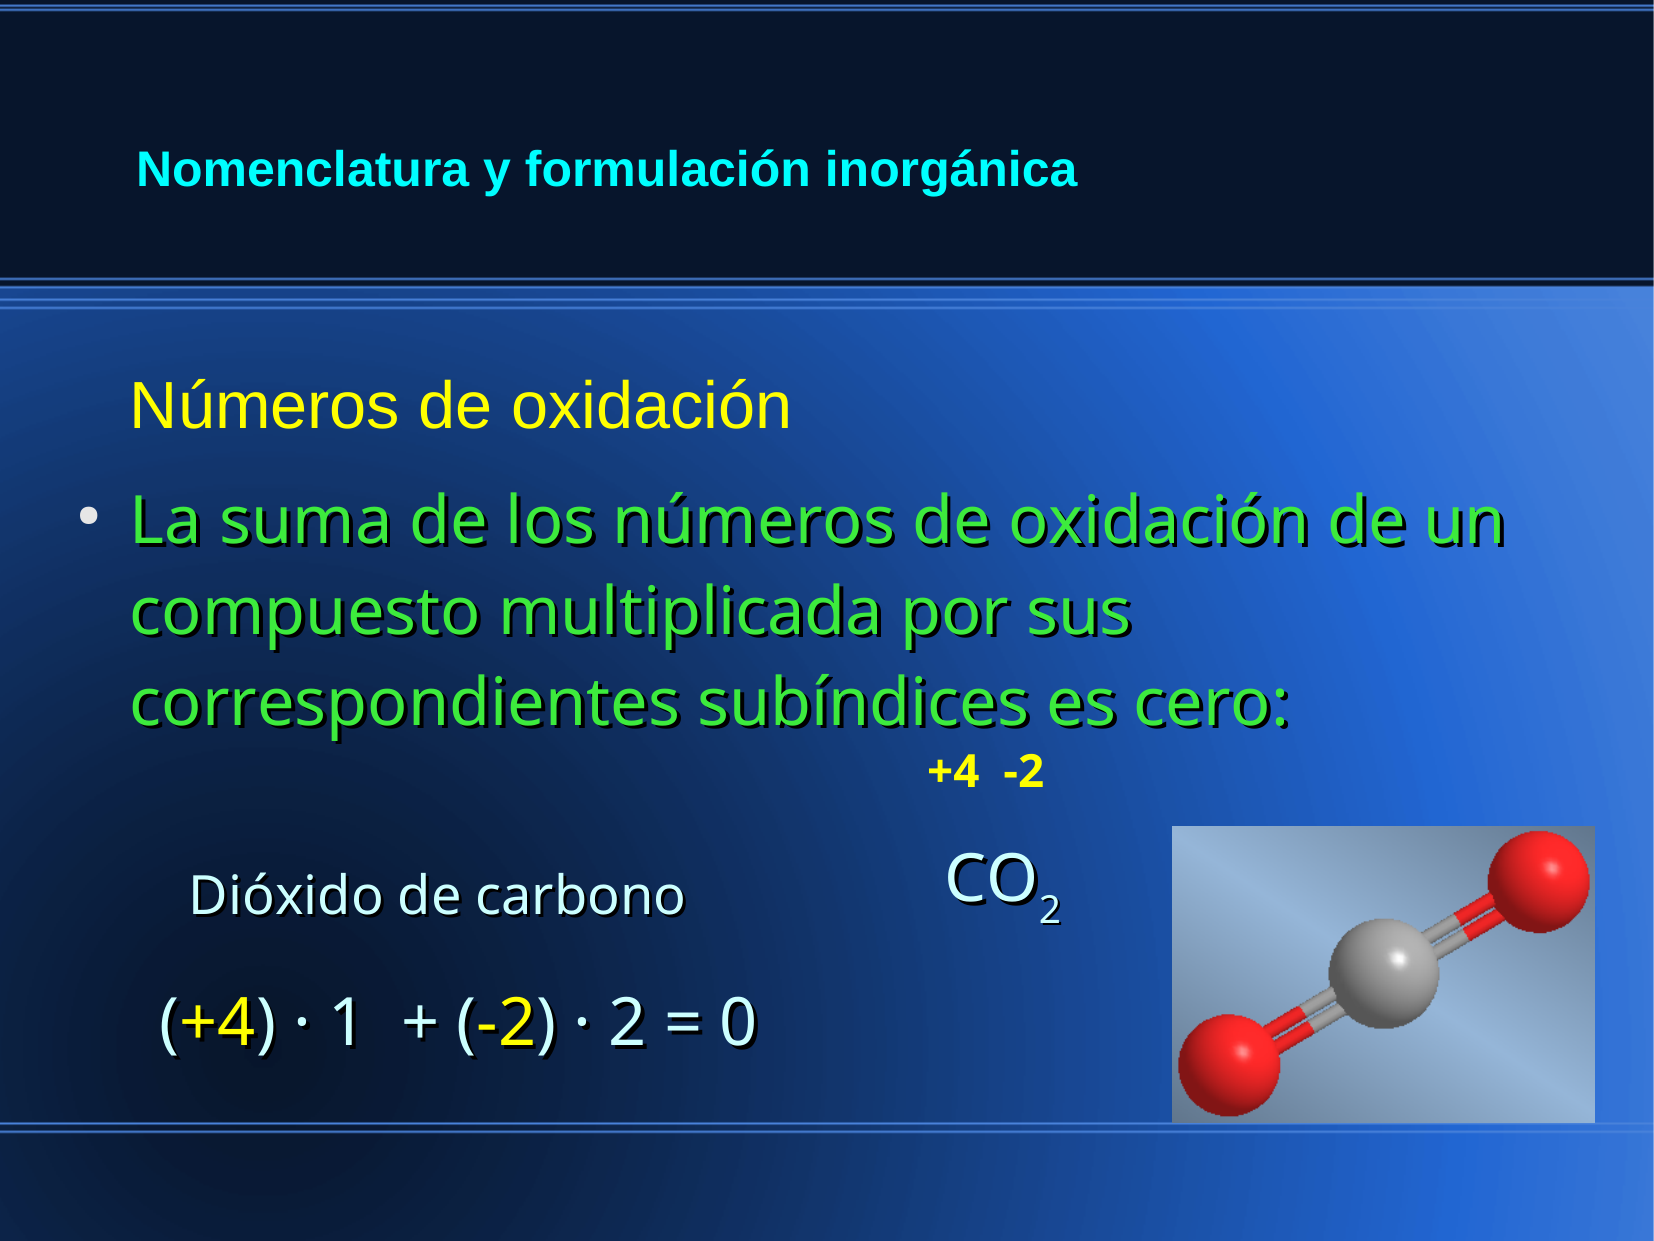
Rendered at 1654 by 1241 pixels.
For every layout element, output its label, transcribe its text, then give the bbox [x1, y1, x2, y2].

list Números de oxidación [59, 368, 857, 443]
text_box La suma de los números de oxidación de un compuesto multiplicada por sus correspondientes subíndices es cero: [59, 472, 1595, 739]
text_box Dióxido de carbono [118, 856, 1034, 929]
text_box +4 -2 CO2 [856, 738, 1182, 933]
text_box (+4) · 1 + (-2) · 2 = 0 [88, 974, 1300, 1131]
picture [0, 0, 1654, 1241]
title Nomenclatura y formulación inorgánica [32, 118, 1182, 220]
